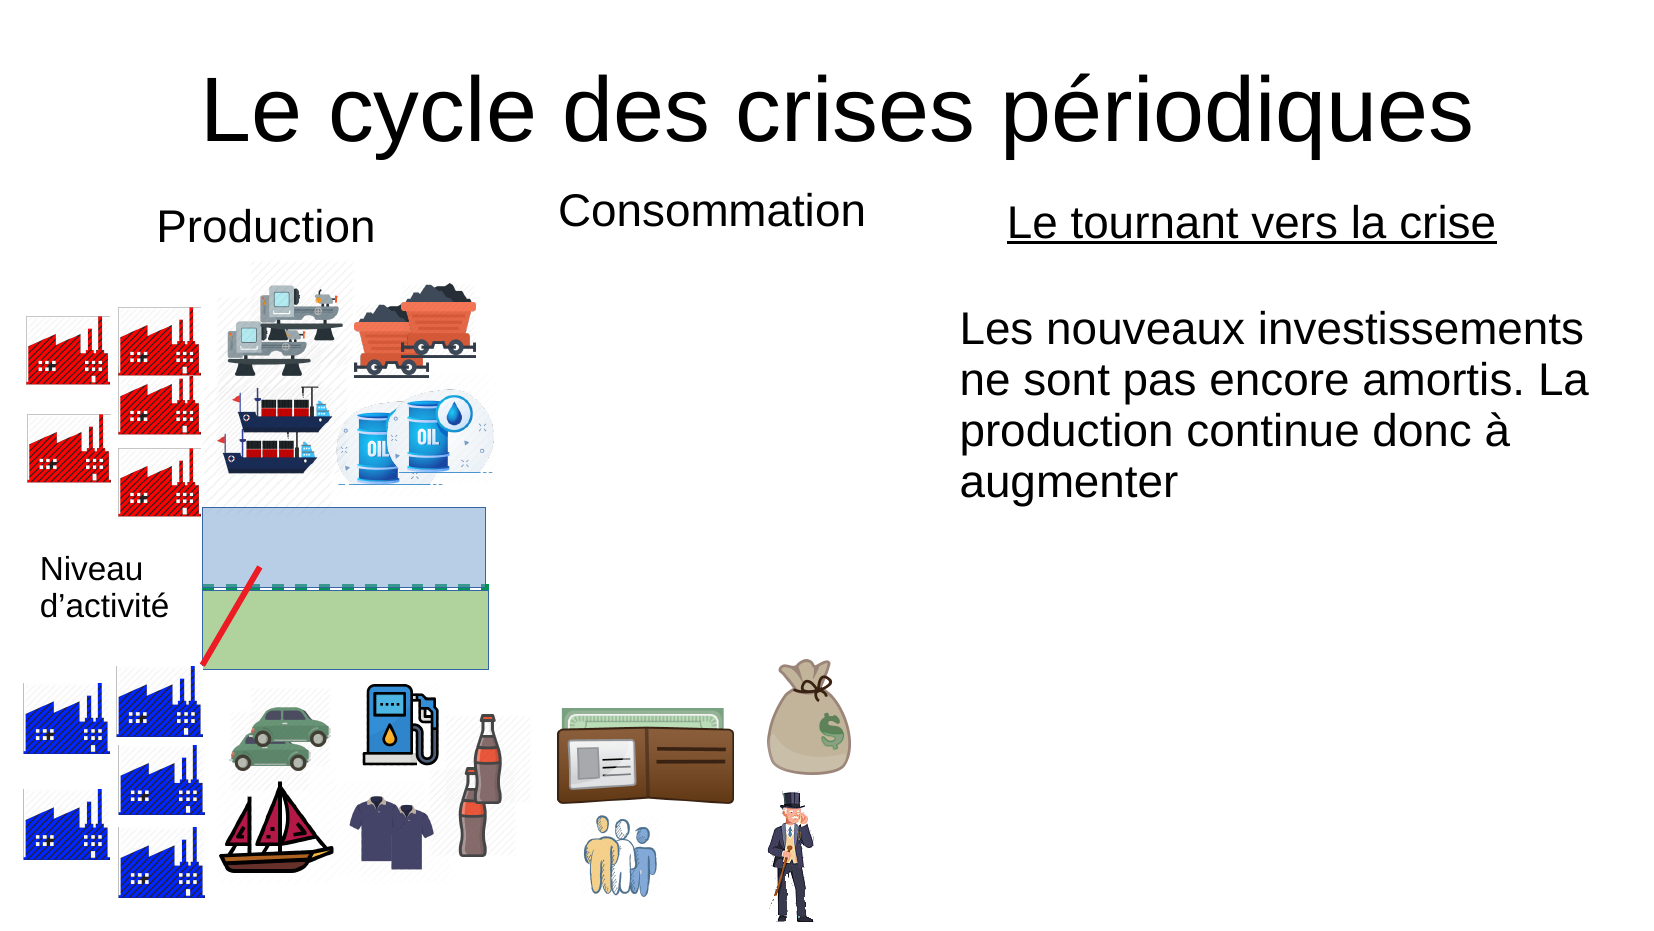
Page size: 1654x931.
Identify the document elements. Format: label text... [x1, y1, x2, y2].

picture [23, 788, 110, 860]
picture [118, 826, 205, 898]
picture [767, 791, 814, 922]
text_box Niveau d’activité [25, 543, 202, 643]
picture [118, 259, 497, 517]
picture [215, 681, 532, 886]
picture [27, 414, 111, 483]
text_box Consommation [543, 177, 886, 295]
text_box Le tournant vers la crise [992, 189, 1642, 272]
picture [578, 814, 662, 899]
text_box [203, 590, 489, 670]
picture [557, 708, 734, 804]
text_box [202, 507, 486, 588]
text_box Les nouveaux investissements ne sont pas encore amortis. La production continue donc à augmenter [944, 295, 1607, 626]
picture [767, 659, 851, 775]
picture [23, 682, 110, 754]
picture [118, 744, 205, 815]
title Le cycle des crises périodiques [47, 7, 1630, 213]
text_box [202, 590, 242, 658]
picture [116, 665, 203, 737]
text_box Production [141, 193, 402, 260]
picture [26, 316, 110, 386]
